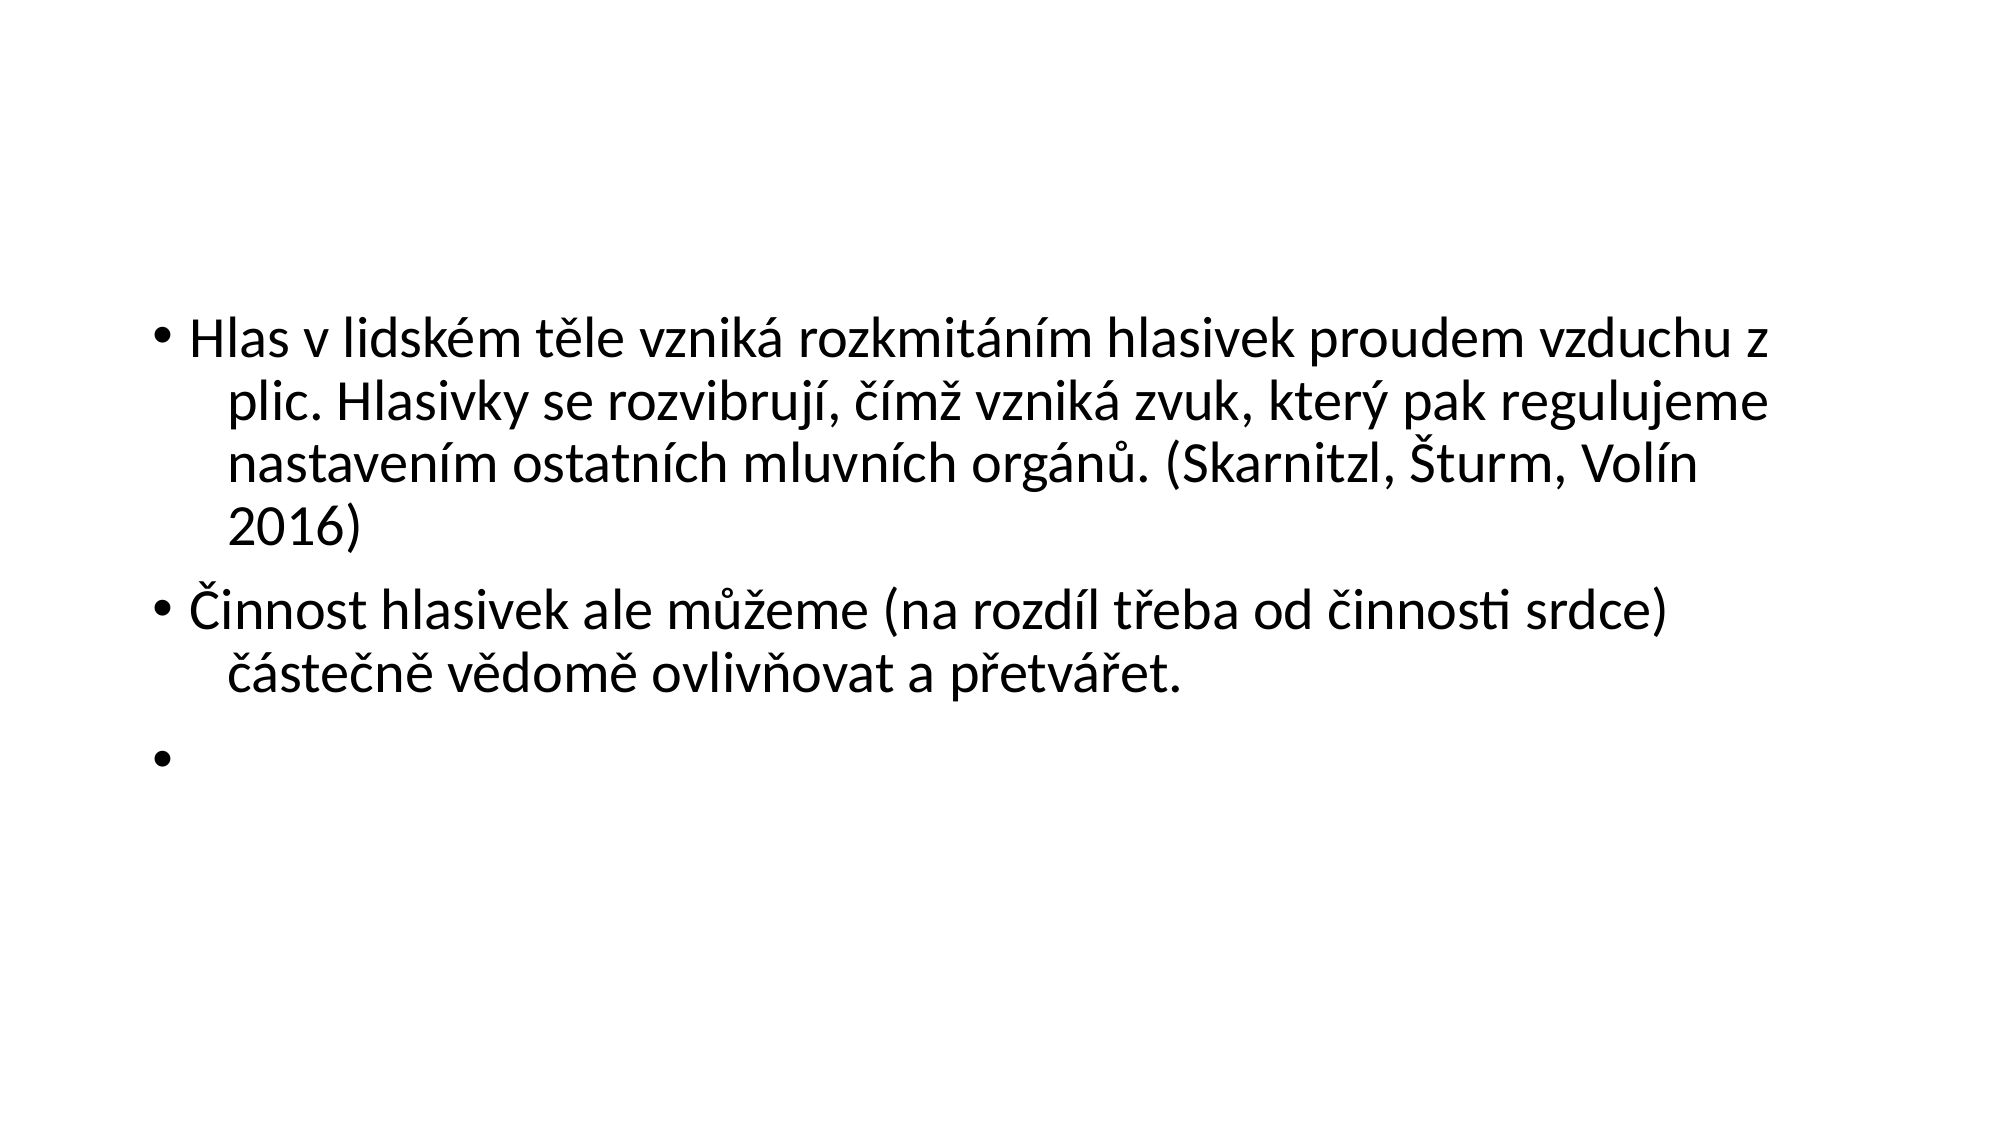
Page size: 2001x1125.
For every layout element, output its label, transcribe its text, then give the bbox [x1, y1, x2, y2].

list Hlas v lidském těle vzniká rozkmitáním hlasivek proudem vzduchu z plic. Hlasivky se rozvibrují, čímž vzniká zvuk, který pak regulujeme nastavením ostatních mluvních orgánů. (Skarnitzl, Šturm, Volín 2016) Činnost hlasivek ale můžeme (na rozdíl třeba od činnosti srdce) částečně vědomě ovlivňovat a přetvářet. [137, 299, 1863, 1014]
